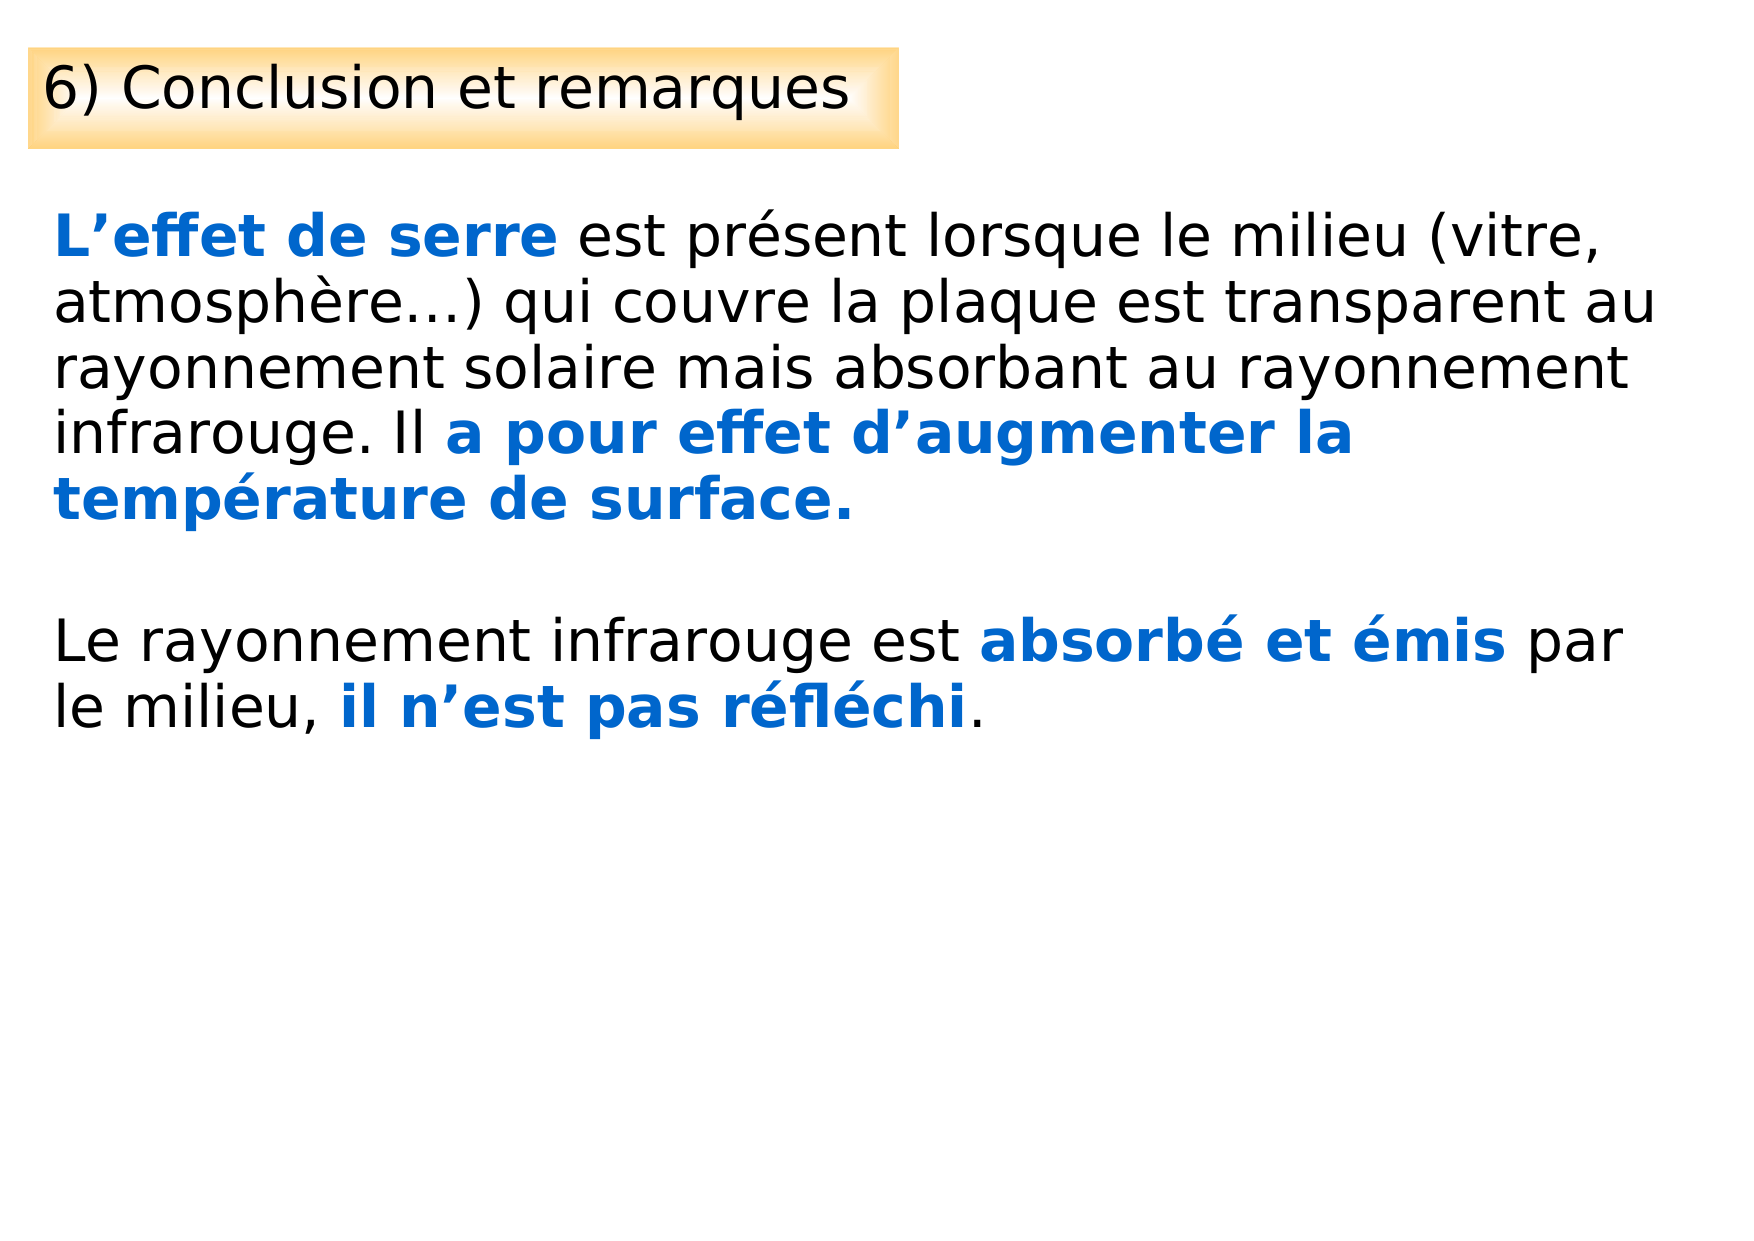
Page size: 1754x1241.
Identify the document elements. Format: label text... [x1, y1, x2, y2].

text_box 6) Conclusion et remarques [28, 48, 898, 149]
text_box [28, 47, 899, 149]
text_box L’effet de serre est présent lorsque le milieu (vitre, atmosphère…) qui couvre la plaque est transparent au rayonnement solaire mais absorbant au rayonnement infrarouge. Il a pour effet d’augmenter la température de surface. Le rayonnement infrarouge est absorbé et émis par le milieu, il n’est pas réfléchi. [38, 196, 1695, 1123]
